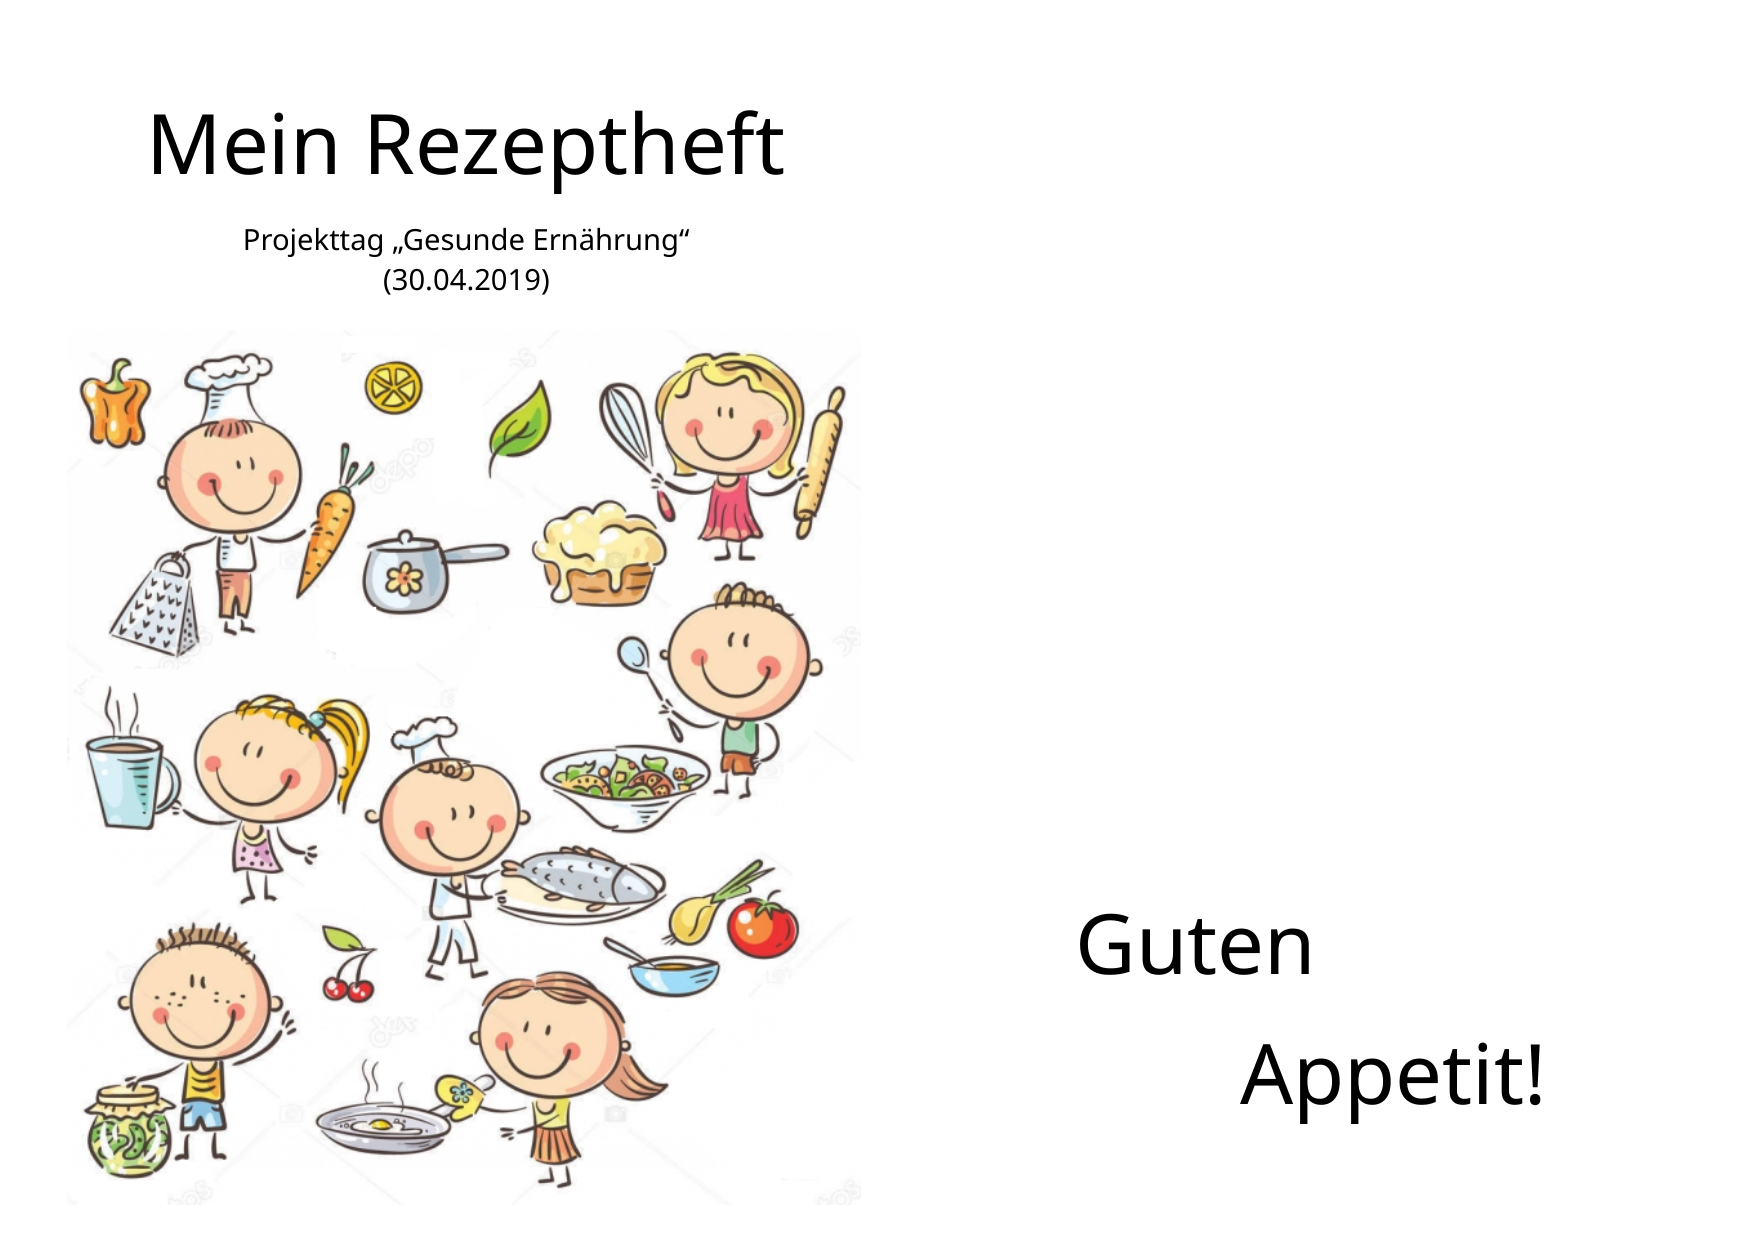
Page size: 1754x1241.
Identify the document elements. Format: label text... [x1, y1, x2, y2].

text_box Guten [992, 862, 1400, 1023]
text_box Projekttag „Gesunde Ernährung“ (30.04.2019) [59, 200, 875, 318]
picture [67, 330, 861, 1205]
text_box Mein Rezeptheft [59, 62, 875, 200]
text_box Appetit! [1122, 992, 1666, 1152]
